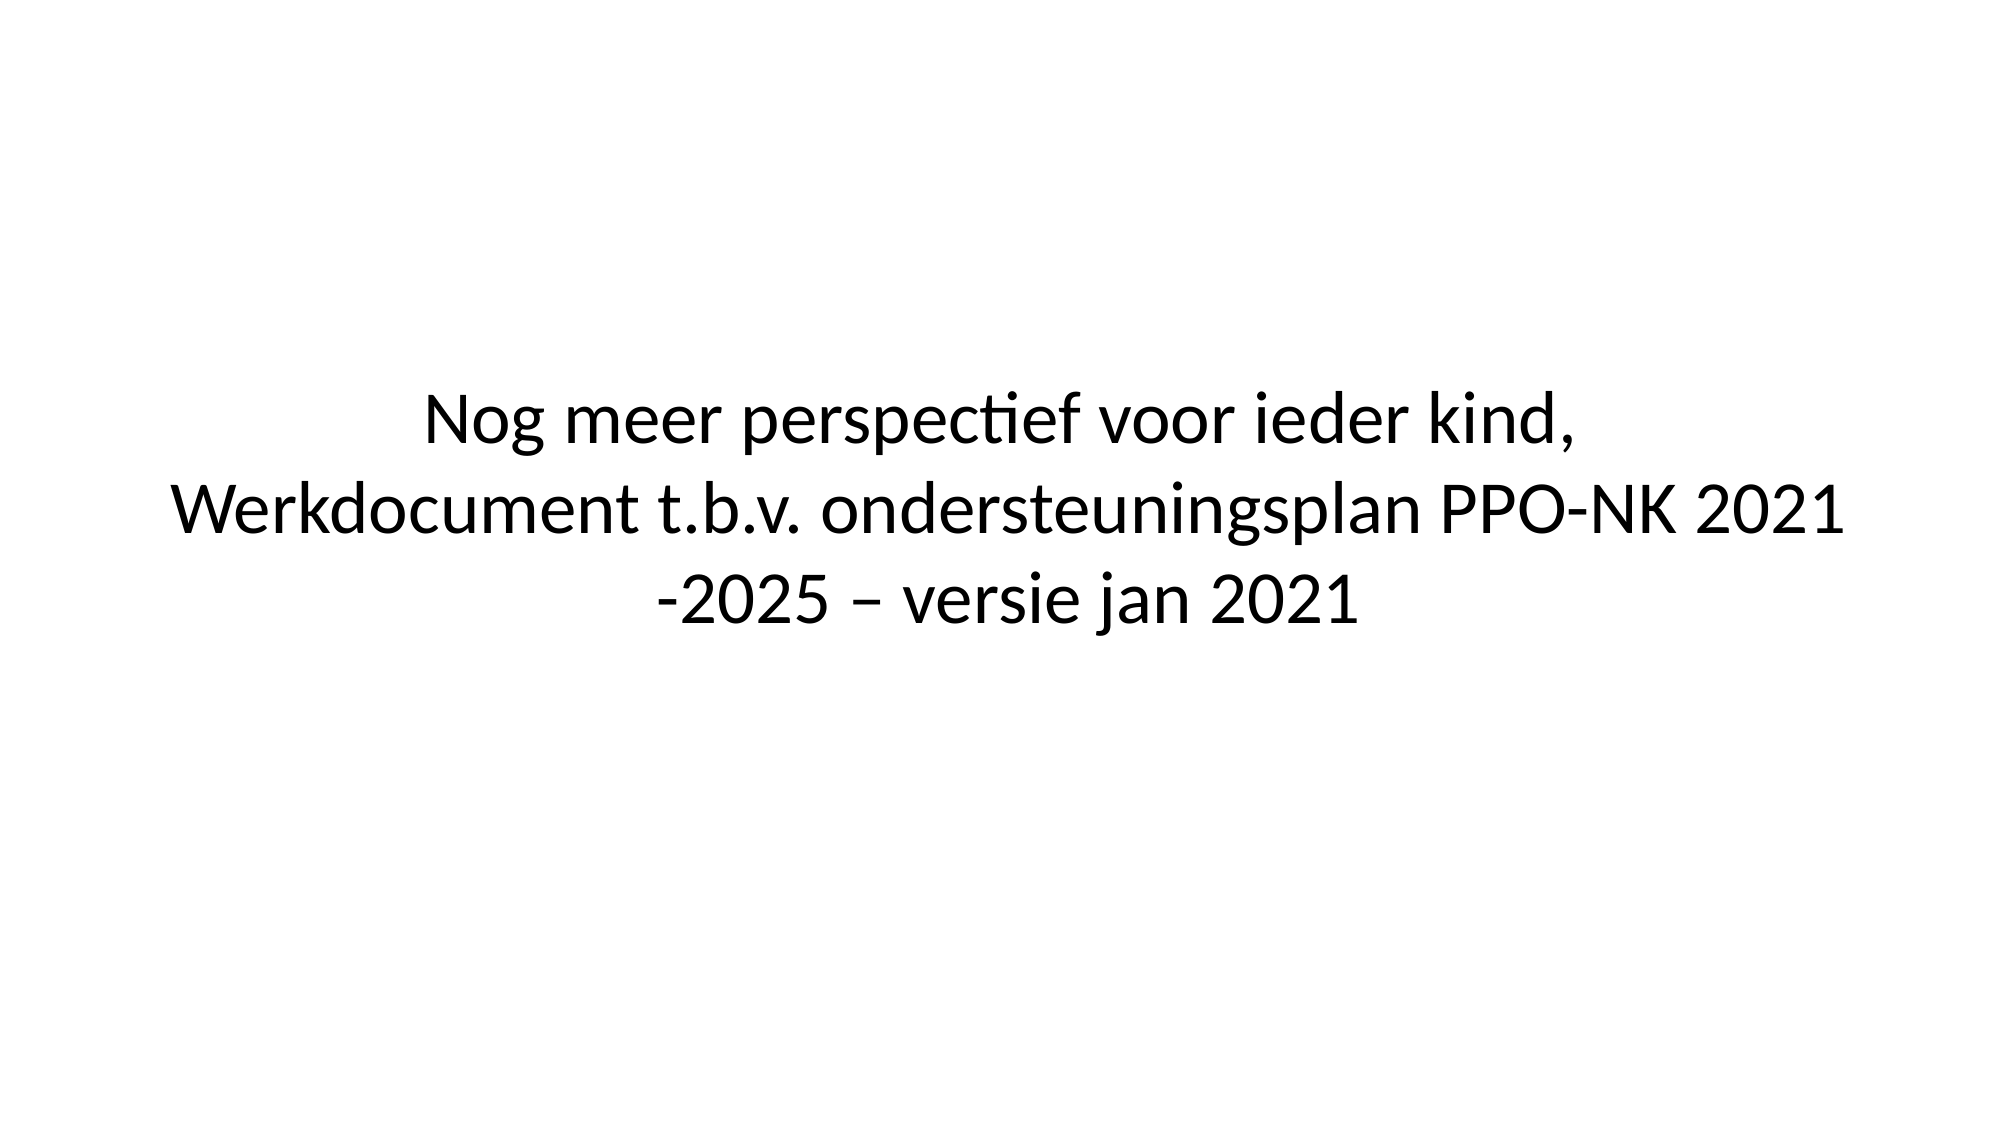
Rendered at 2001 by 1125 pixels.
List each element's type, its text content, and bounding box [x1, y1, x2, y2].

title Nog meer perspectief voor ieder kind, Werkdocument t.b.v. ondersteuningsplan PPO-NK 2021 -2025 – versie jan 2021 [146, 359, 1872, 648]
